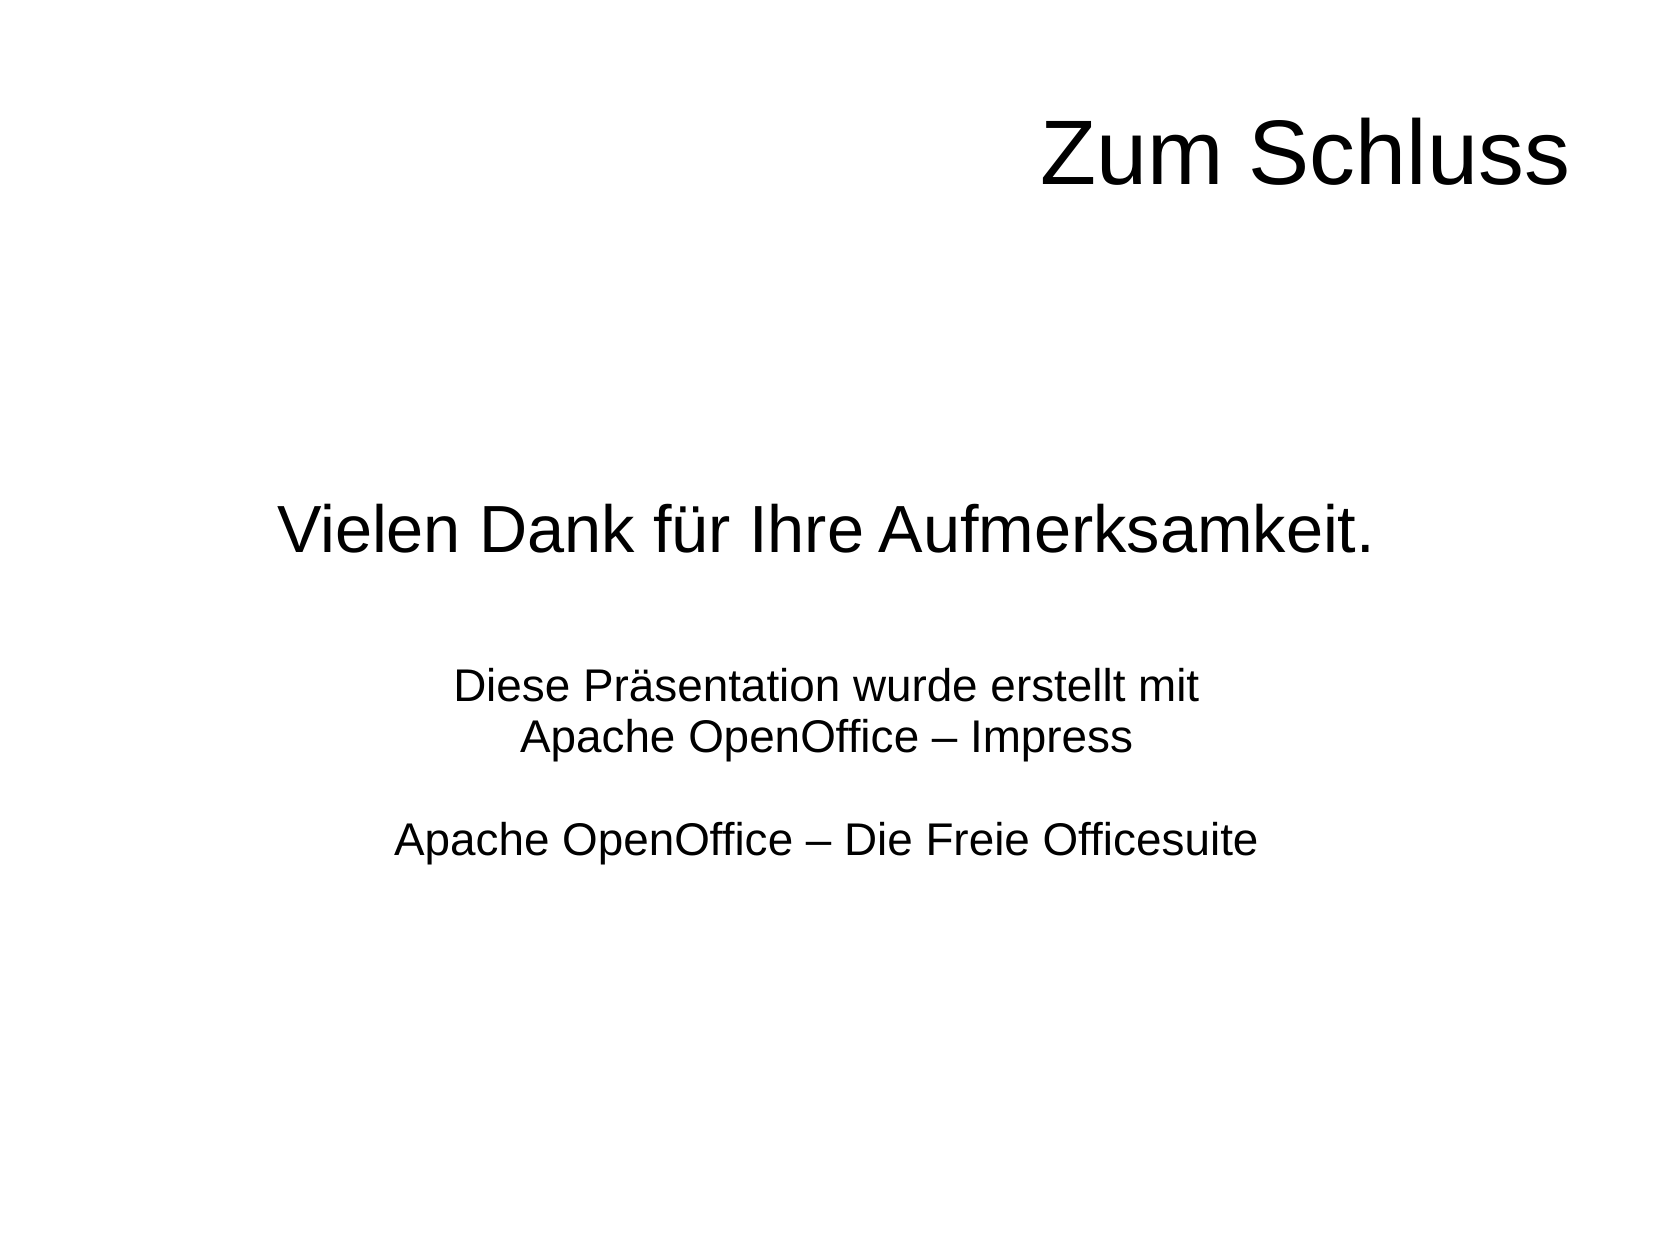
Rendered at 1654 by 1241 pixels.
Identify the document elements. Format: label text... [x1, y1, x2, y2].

subtitle Vielen Dank für Ihre Aufmerksamkeit. Diese Präsentation wurde erstellt mit Apache OpenOffice – Impress Apache OpenOffice – Die Freie Officesuite [82, 268, 1571, 1131]
title Zum Schluss [82, 56, 1571, 250]
